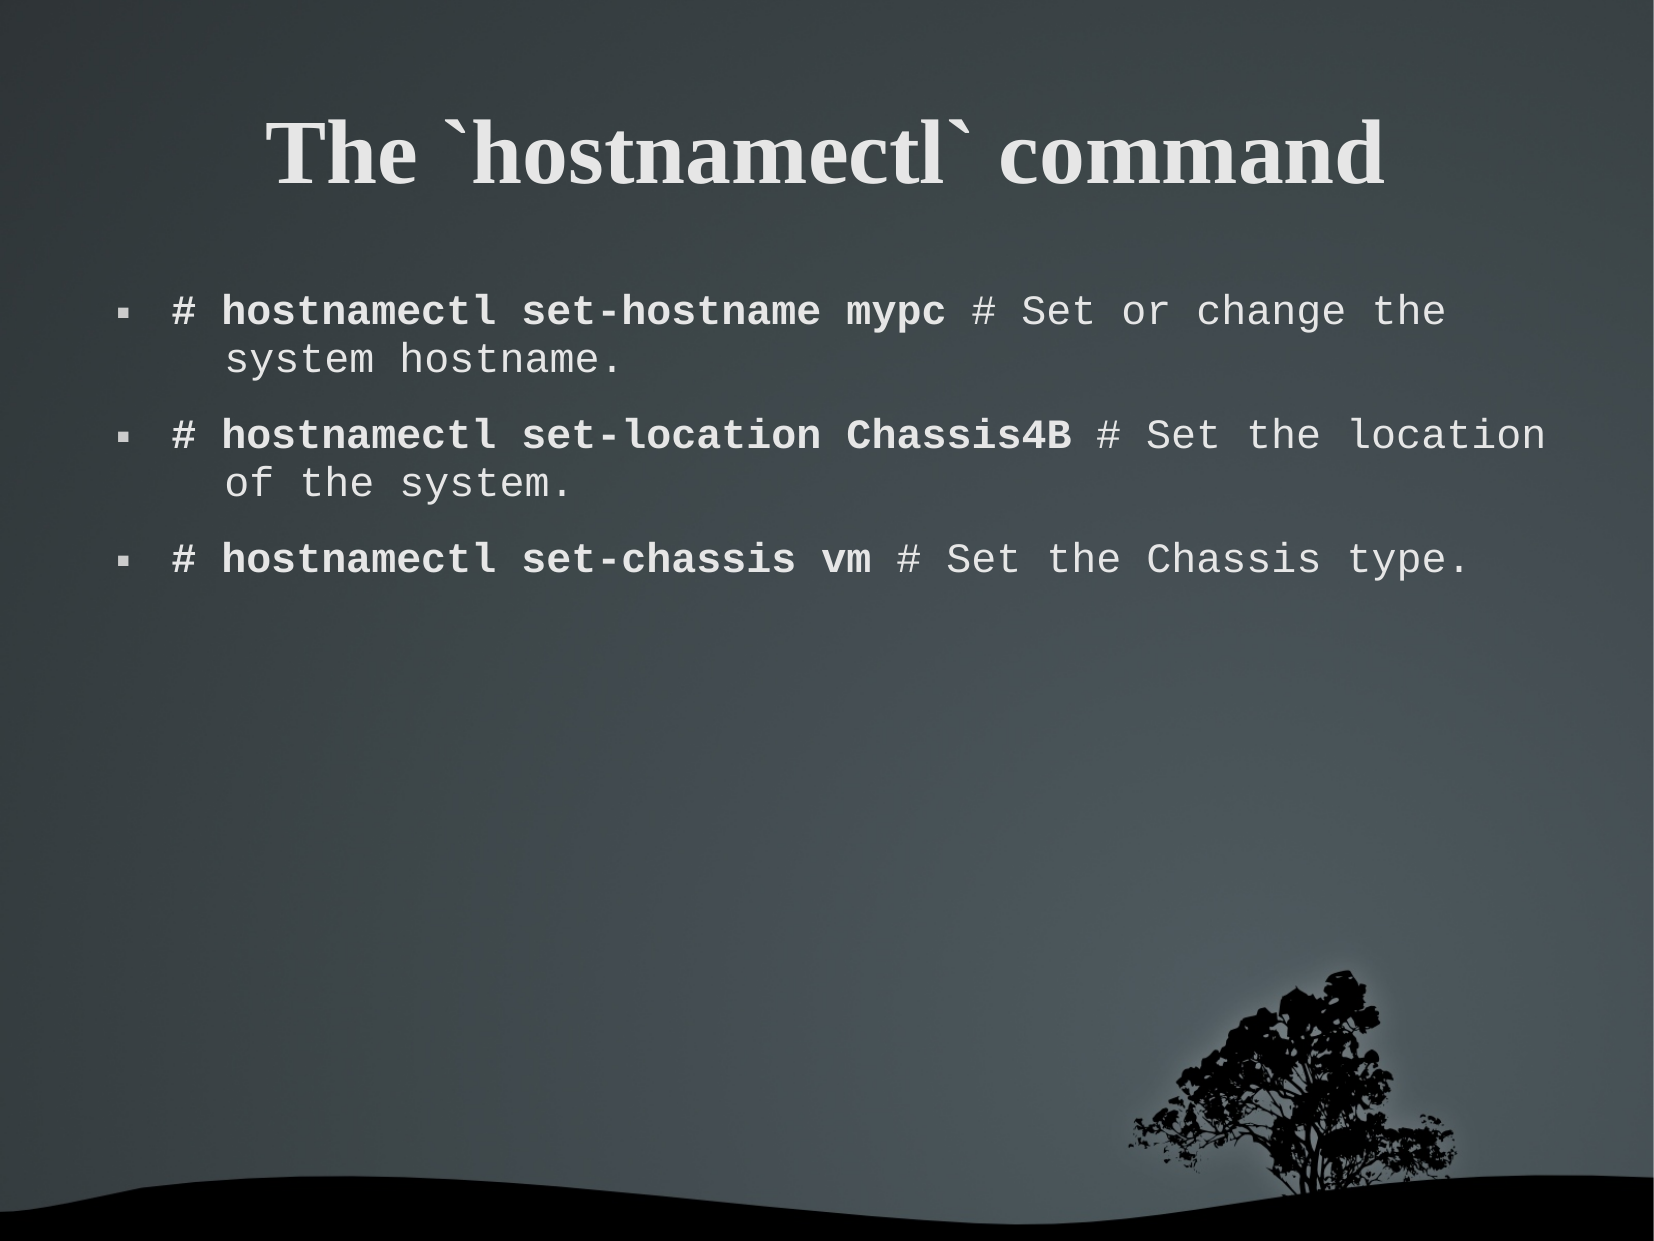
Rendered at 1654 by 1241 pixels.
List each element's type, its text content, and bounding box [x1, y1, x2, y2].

title The `hostnamectl` command [82, 49, 1571, 257]
picture [0, 0, 1654, 1241]
list # hostnamectl set-hostname mypc # Set or change the system hostname. # hostnamectl set-location Chassis4B # Set the location of the system. # hostnamectl set-chassis vm # Set the Chassis type. [82, 290, 1571, 1142]
